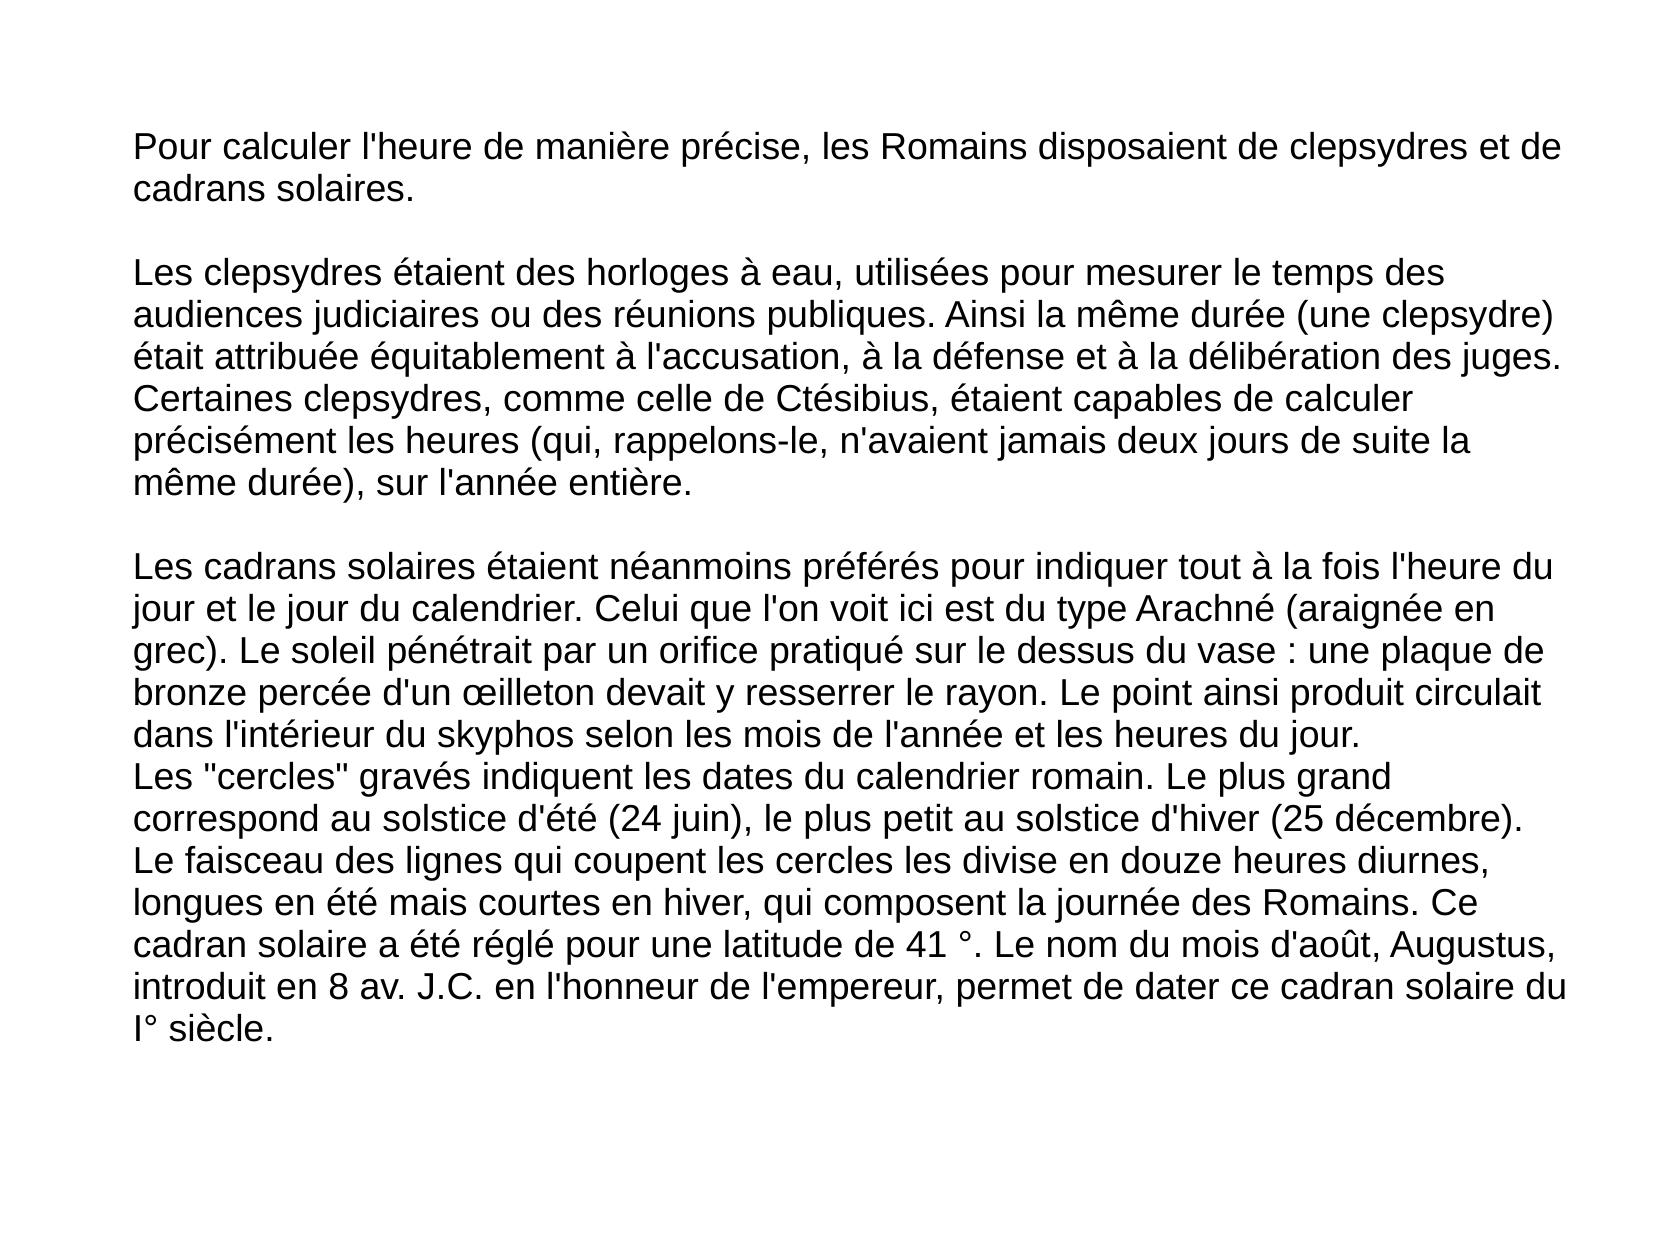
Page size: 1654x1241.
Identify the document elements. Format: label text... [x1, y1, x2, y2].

text_box Pour calculer l'heure de manière précise, les Romains disposaient de clepsydres et de cadrans solaires. Les clepsydres étaient des horloges à eau, utilisées pour mesurer le temps des audiences judiciaires ou des réunions publiques. Ainsi la même durée (une clepsydre) était attribuée équitablement à l'accusation, à la défense et à la délibération des juges. Certaines clepsydres, comme celle de Ctésibius, étaient capables de calculer précisément les heures (qui, rappelons-le, n'avaient jamais deux jours de suite la même durée), sur l'année entière. Les cadrans solaires étaient néanmoins préférés pour indiquer tout à la fois l'heure du jour et le jour du calendrier. Celui que l'on voit ici est du type Arachné (araignée en grec). Le soleil pénétrait par un orifice pratiqué sur le dessus du vase : une plaque de bronze percée d'un œilleton devait y resserrer le rayon. Le point ainsi produit circulait dans l'intérieur du skyphos selon les mois de l'année et les heures du jour. Les "cercles" gravés indiquent les dates du calendrier romain. Le plus grand correspond au solstice d'été (24 juin), le plus petit au solstice d'hiver (25 décembre). Le faisceau des lignes qui coupent les cercles les divise en douze heures diurnes, longues en été mais courtes en hiver, qui composent la journée des Romains. Ce cadran solaire a été réglé pour une latitude de 41 °. Le nom du mois d'août, Augustus, introduit en 8 av. J.C. en l'honneur de l'empereur, permet de dater ce cadran solaire du I° siècle. [118, 118, 1599, 1058]
